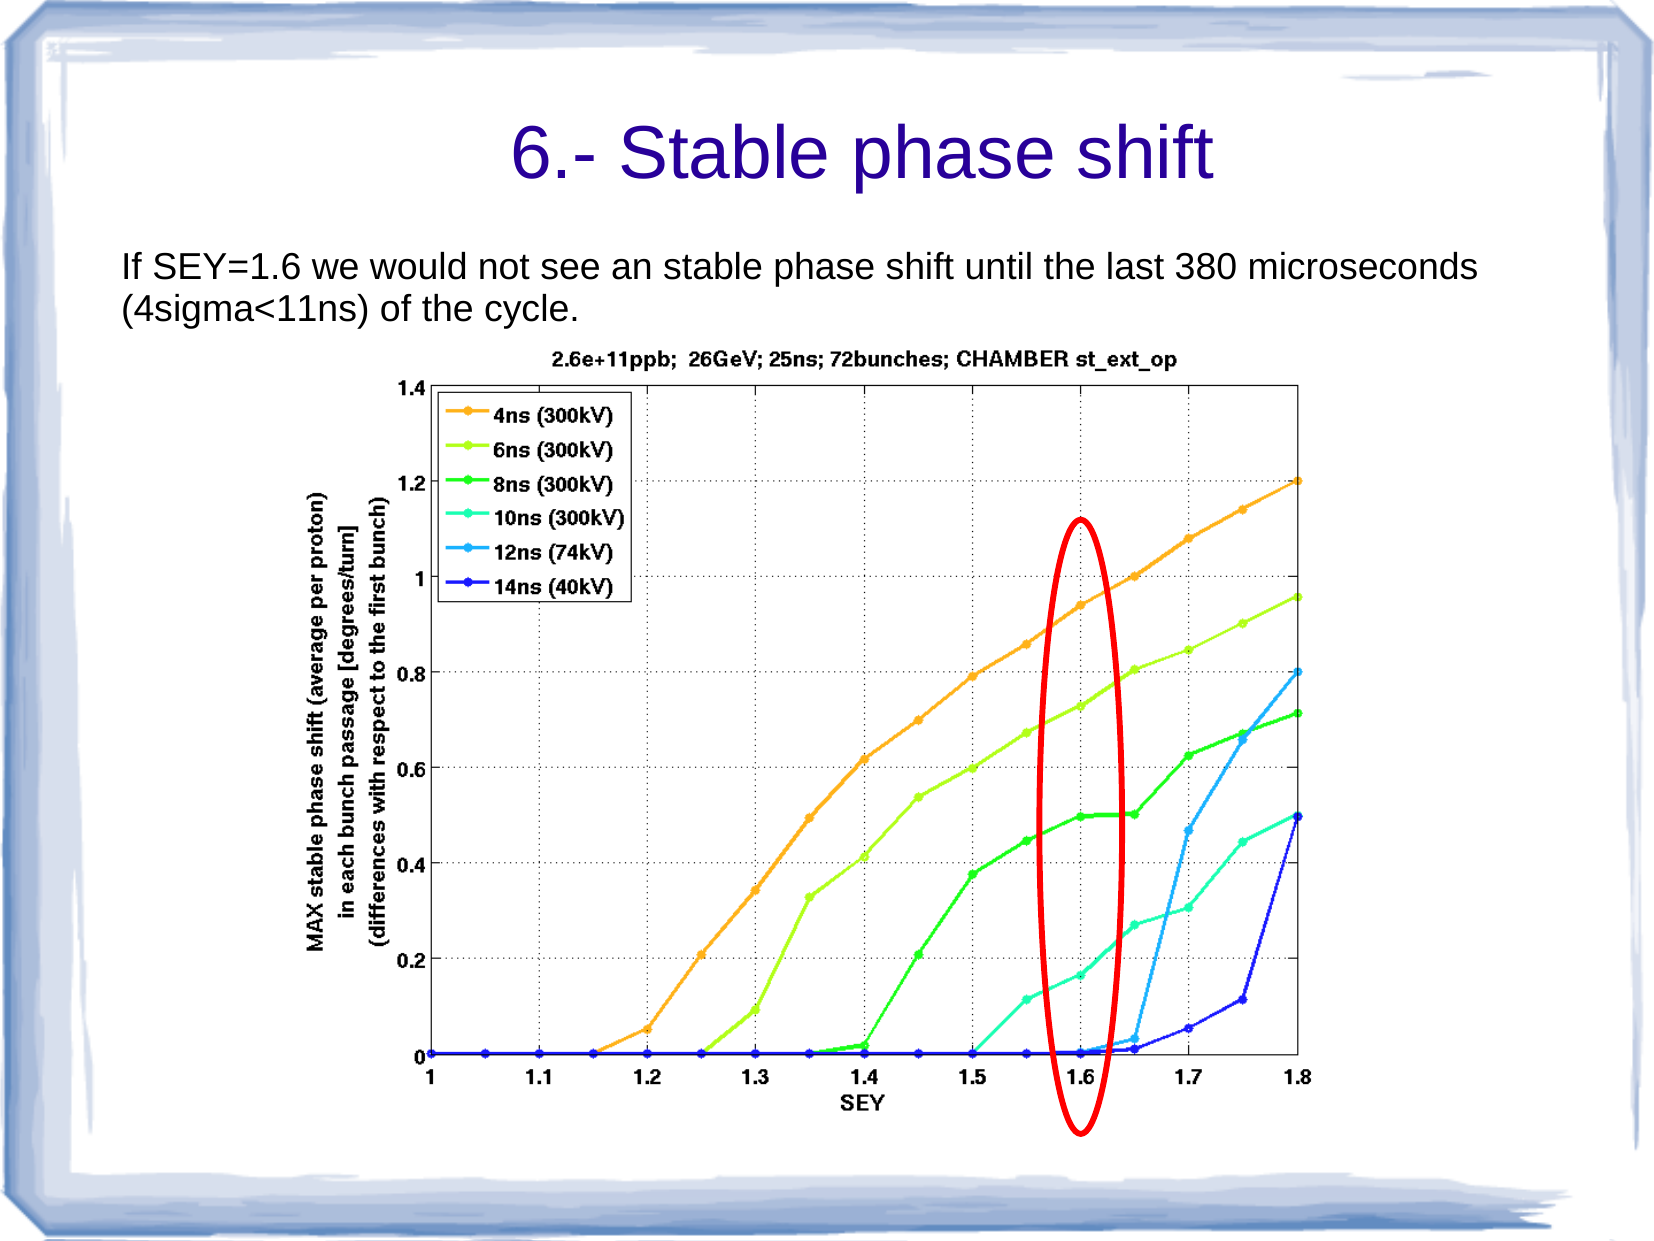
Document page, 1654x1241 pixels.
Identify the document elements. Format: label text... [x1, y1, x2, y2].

picture [0, 0, 1654, 1241]
text_box If SEY=1.6 we would not see an stable phase shift until the last 380 microseconds (4sigma<11ns) of the cycle. [106, 238, 1607, 338]
title 6.- Stable phase shift [82, 49, 1571, 257]
